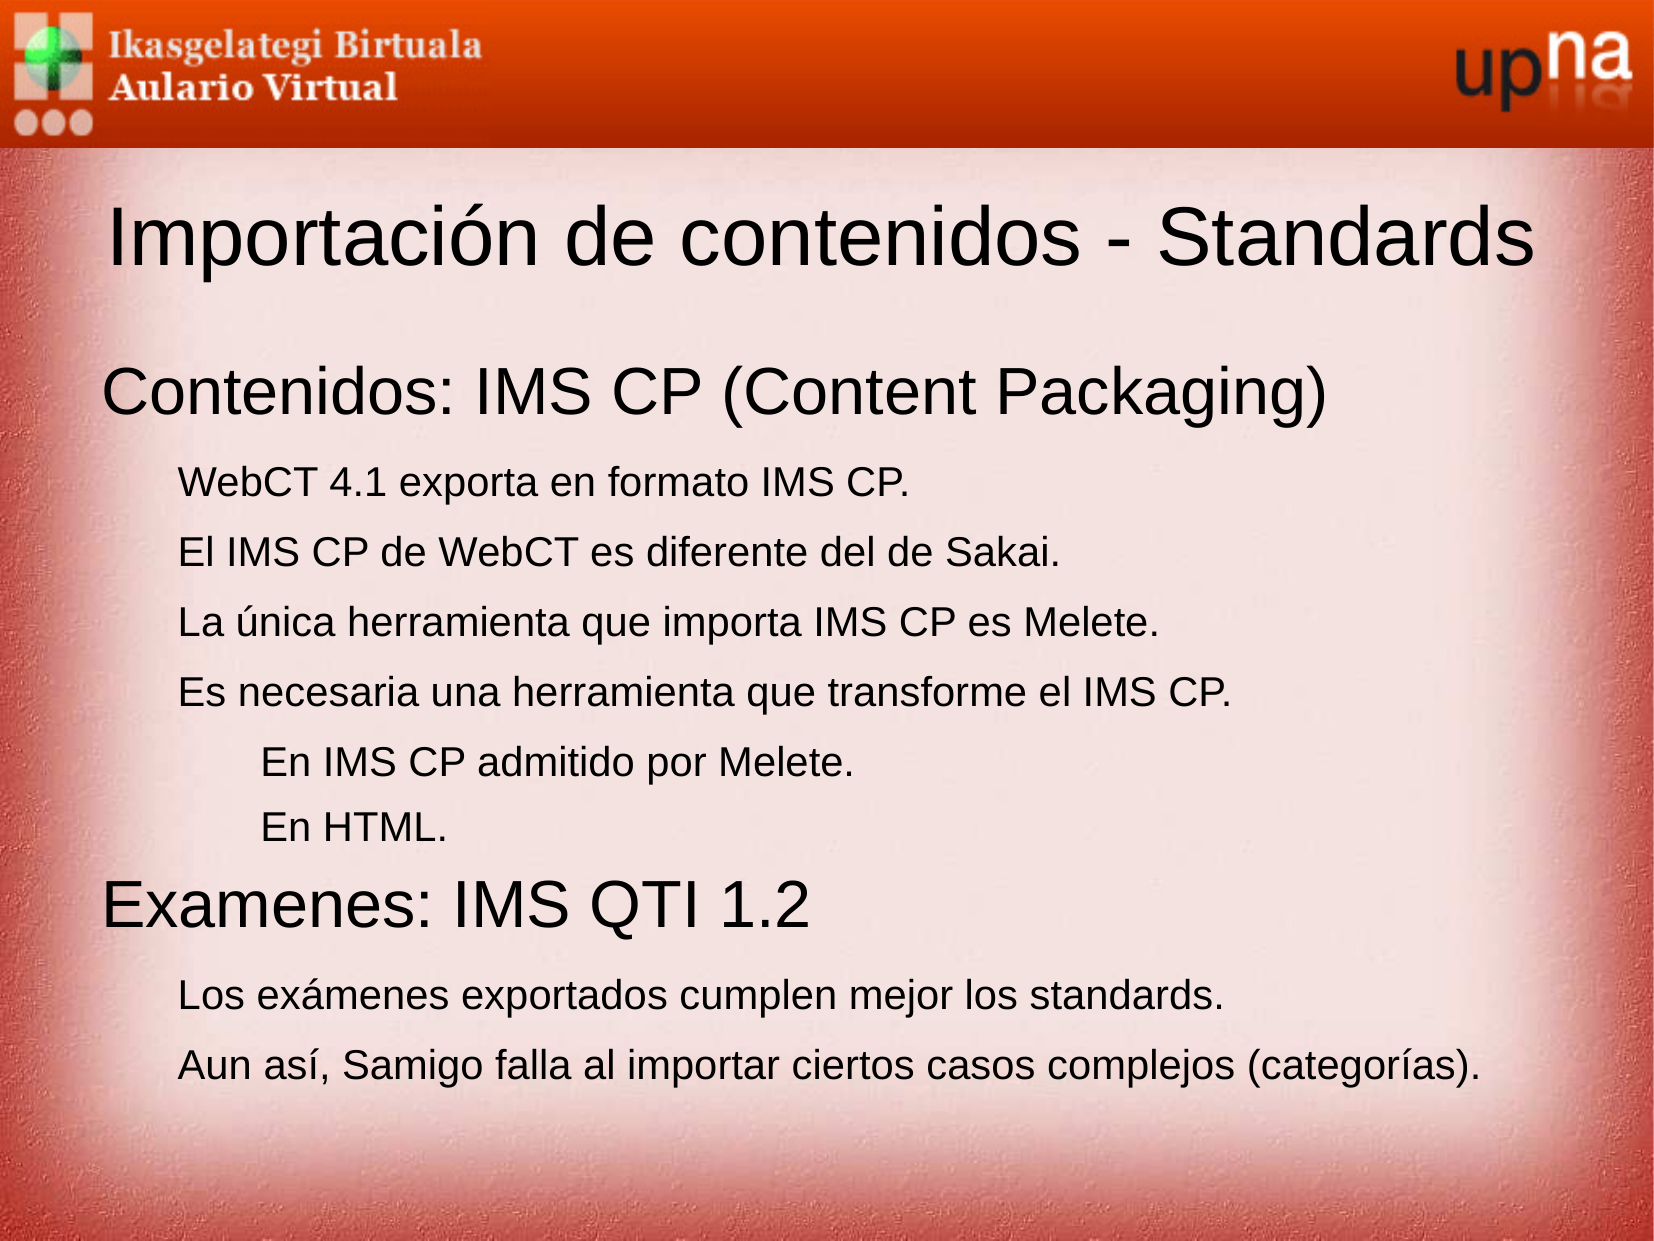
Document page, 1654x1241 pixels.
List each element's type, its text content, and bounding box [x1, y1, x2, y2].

list Contenidos: IMS CP (Content Packaging) WebCT 4.1 exporta en formato IMS CP. El IMS CP de WebCT es diferente del de Sakai. La única herramienta que importa IMS CP es Melete. Es necesaria una herramienta que transforme el IMS CP. En IMS CP admitido por Melete. En HTML. Examenes: IMS QTI 1.2 Los exámenes exportados cumplen mejor los standards. Aun así, Samigo falla al importar ciertos casos complejos (categorías). [83, 354, 1572, 1095]
picture [0, 0, 1654, 1241]
title Importación de contenidos - Standards [77, 147, 1566, 326]
